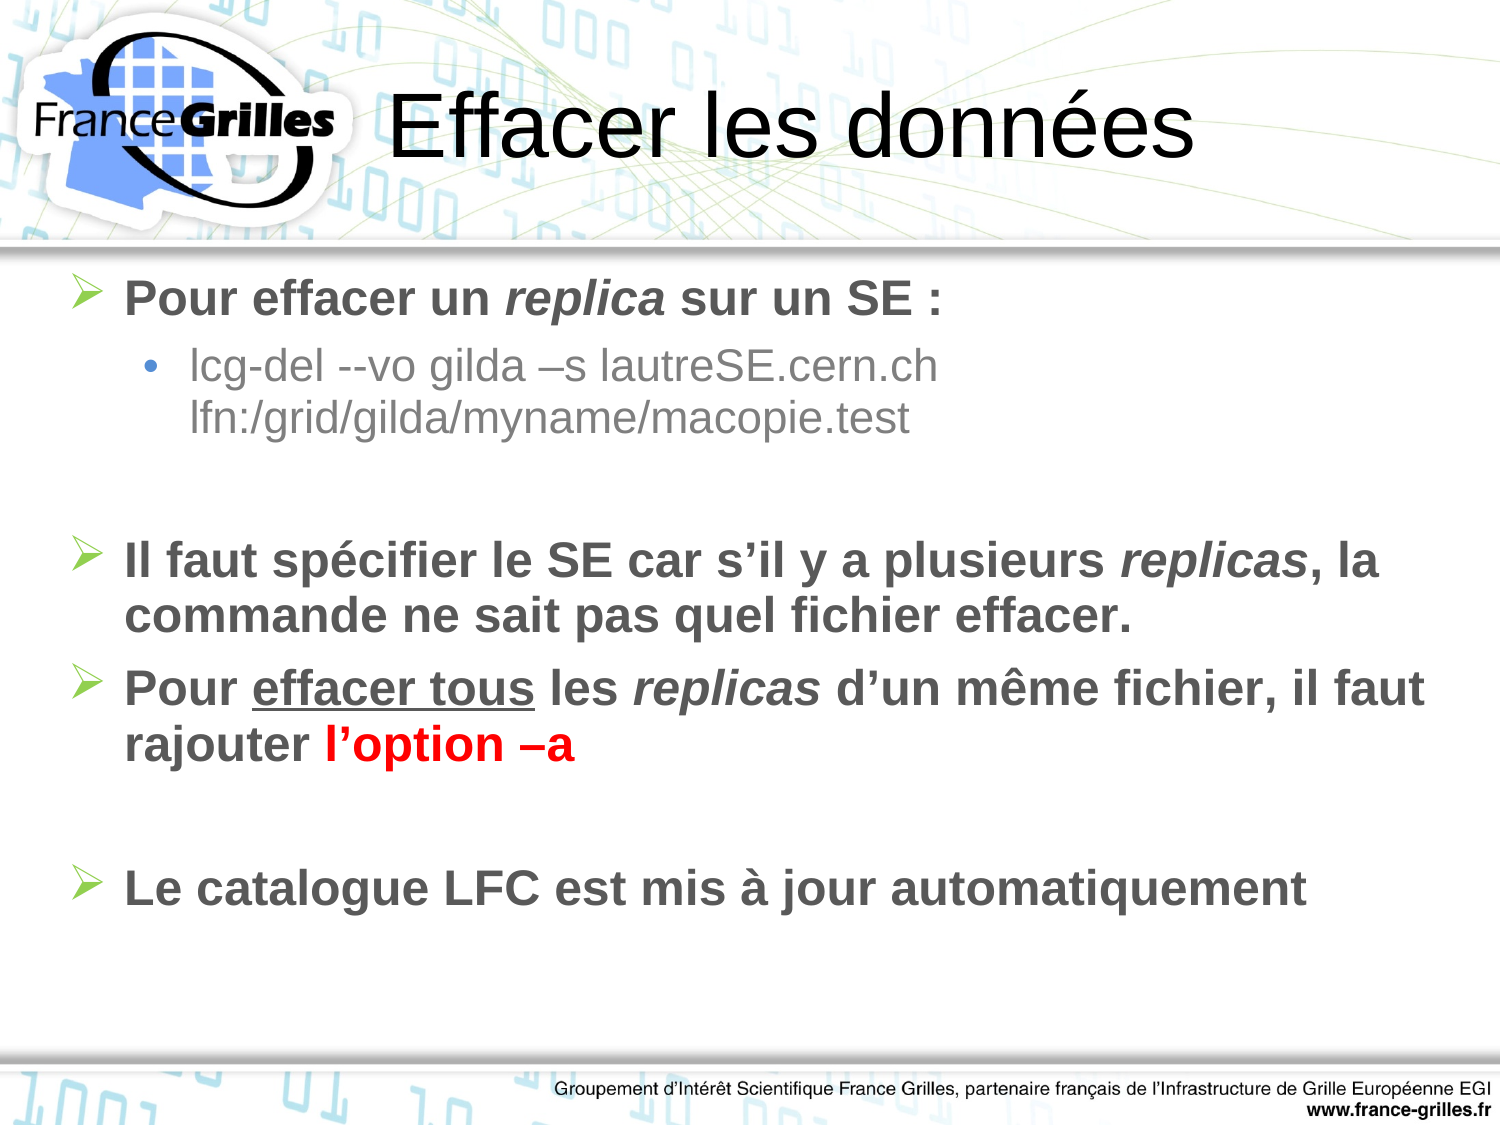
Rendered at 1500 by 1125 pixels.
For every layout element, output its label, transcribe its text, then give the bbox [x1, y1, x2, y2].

list Pour effacer un replica sur un SE : lcg-del --vo gilda –s lautreSE.cern.ch lfn:/grid/gilda/myname/macopie.test Il faut spécifier le SE car s’il y a plusieurs replicas, la commande ne sait pas quel fichier effacer. Pour effacer tous les replicas d’un même fichier, il faut rajouter l’option –a Le catalogue LFC est mis à jour automatiquement [53, 262, 1459, 1024]
picture [0, 0, 1500, 1125]
title Effacer les données [372, 7, 1459, 244]
